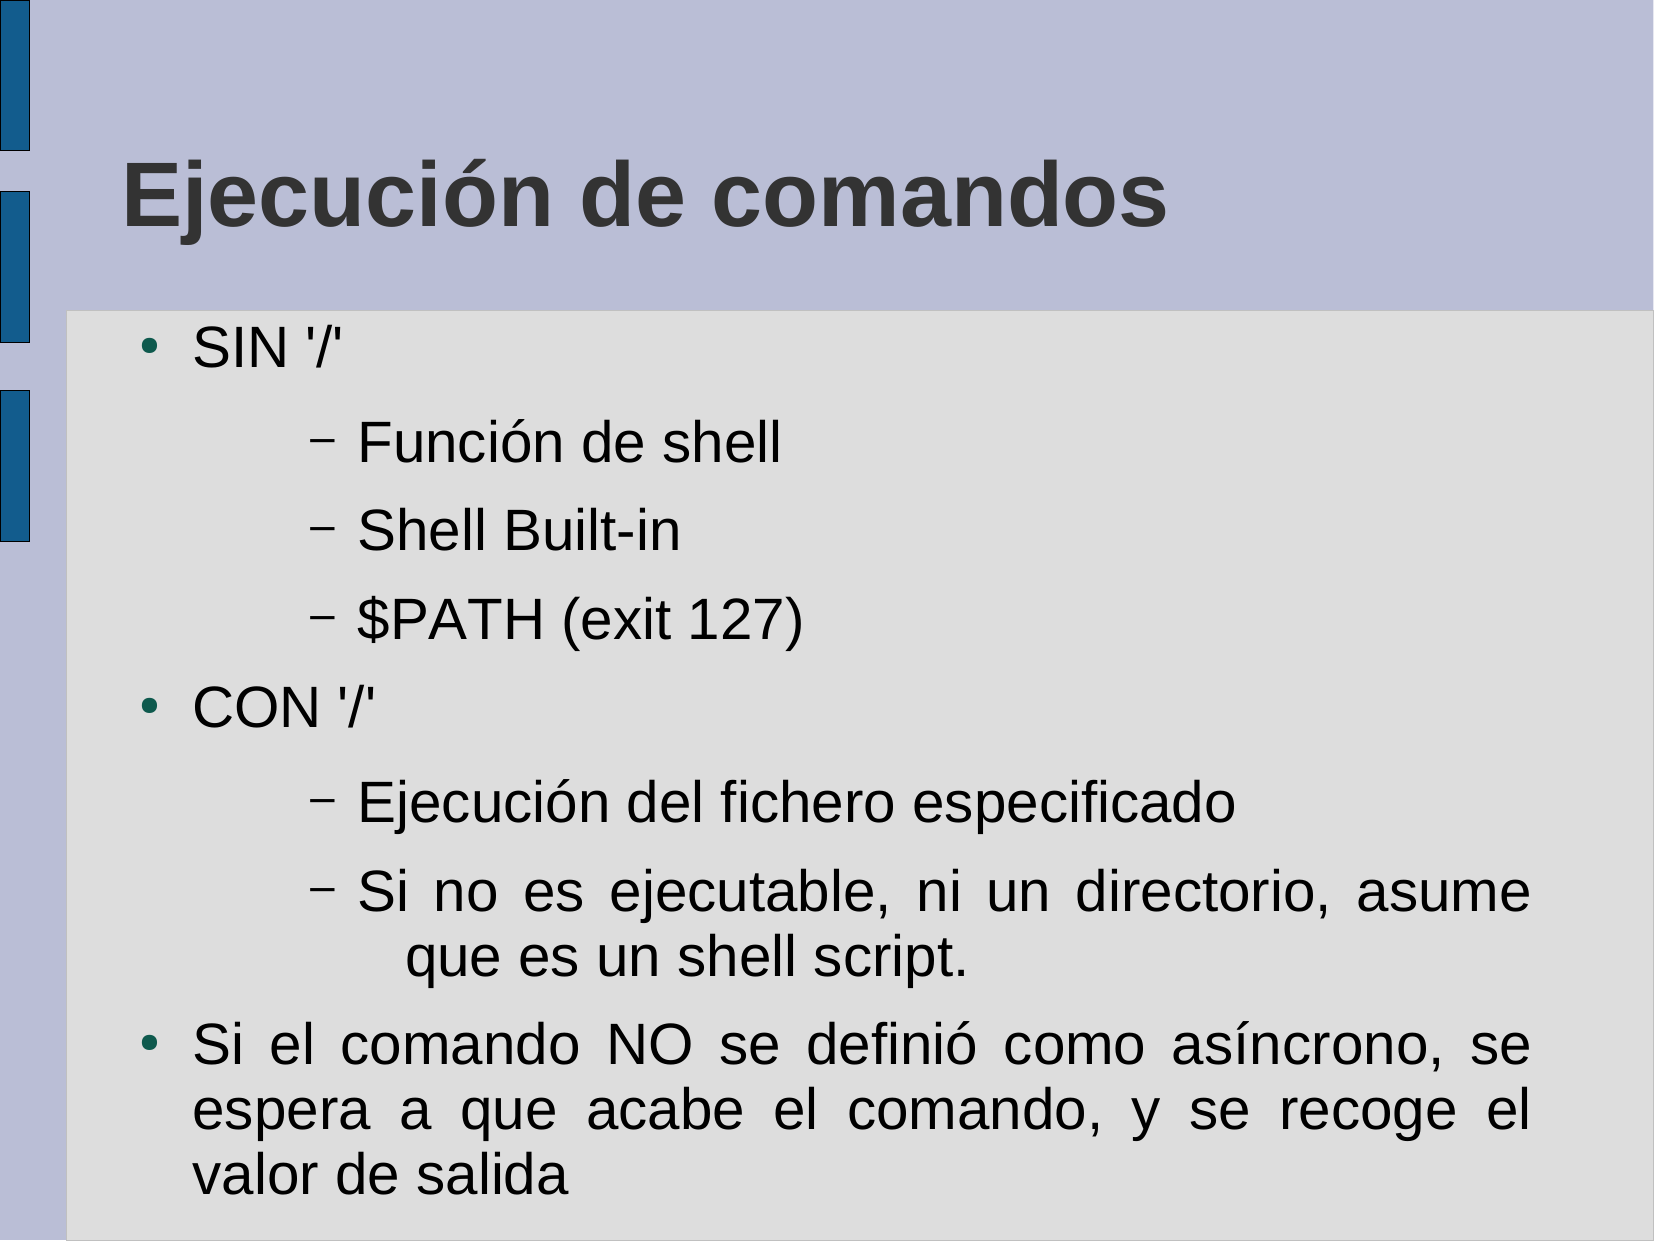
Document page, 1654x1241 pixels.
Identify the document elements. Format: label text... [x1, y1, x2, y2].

title Ejecución de comandos [121, 98, 1534, 291]
list SIN '/' Función de shell Shell Built-in $PATH (exit 127) CON '/' Ejecución del fichero especificado Si no es ejecutable, ni un directorio, asume que es un shell script. Si el comando NO se definió como asíncrono, se espera a que acabe el comando, y se recoge el valor de salida [121, 314, 1534, 1208]
